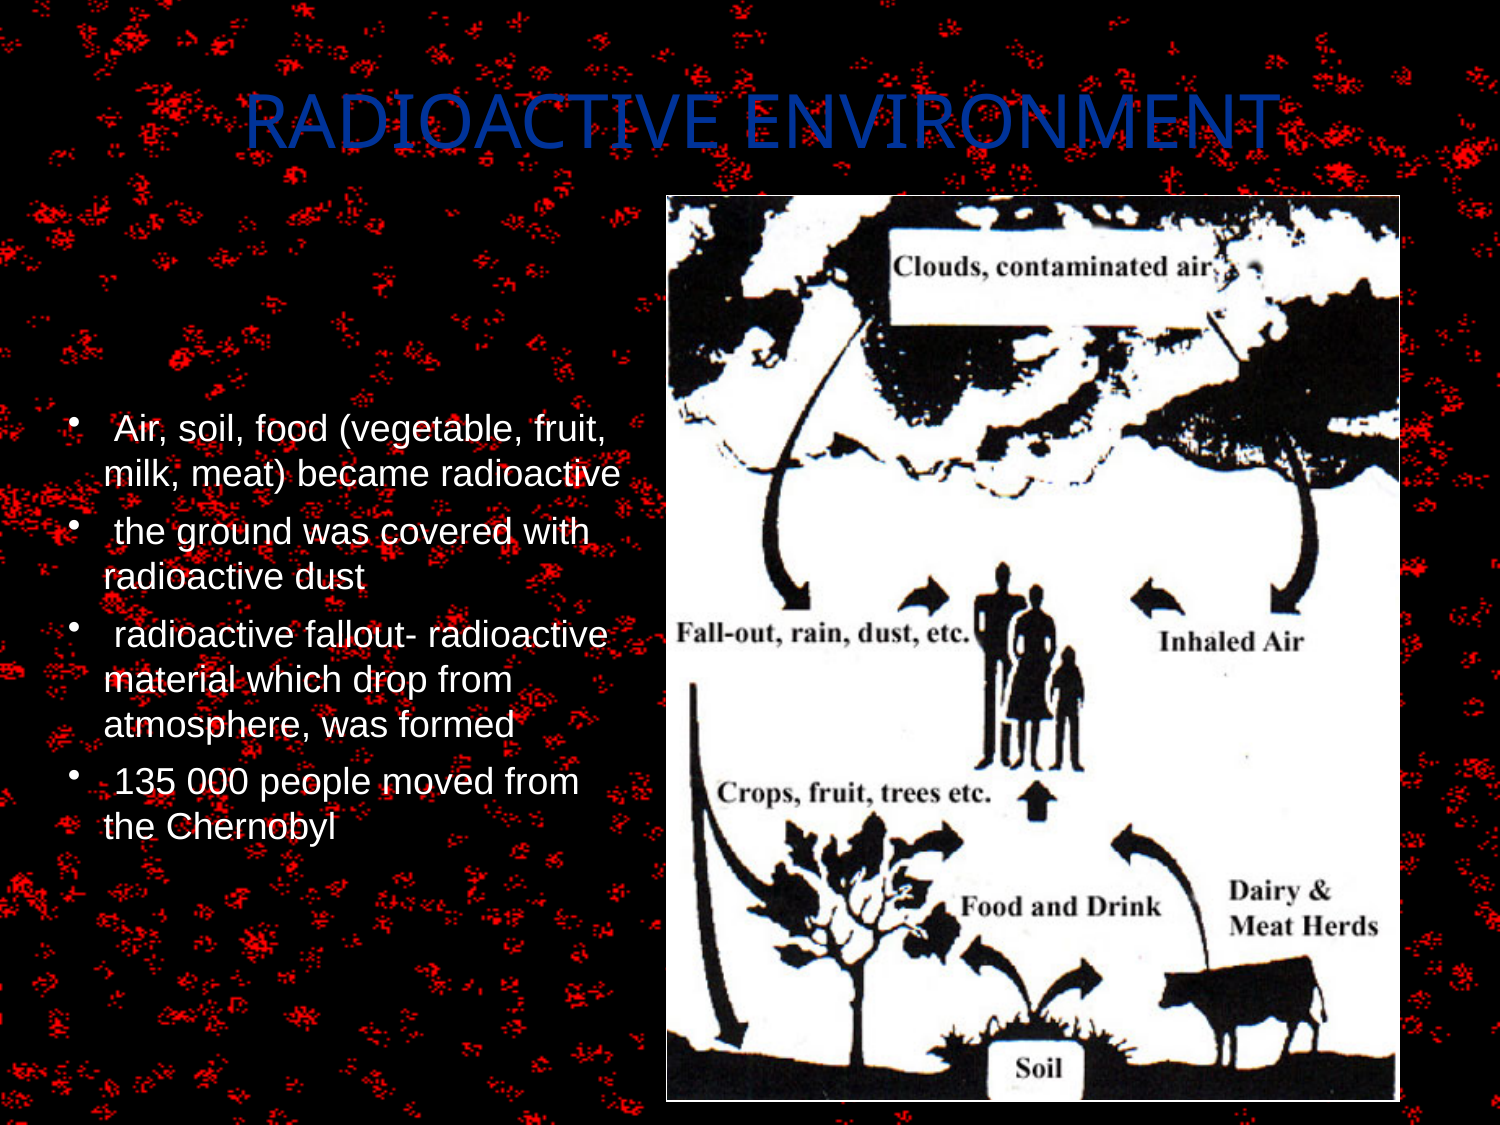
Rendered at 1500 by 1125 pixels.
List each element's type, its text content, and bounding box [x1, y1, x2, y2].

picture [0, 0, 1500, 1125]
text_box RADIOACTIVE ENVIRONMENT [183, 66, 1341, 173]
text_box Air, soil, food (vegetable, fruit, milk, meat) became radioactive the ground was covered with radioactive dust radioactive fallout- radioactive material which drop from atmosphere, was formed 135 000 people moved from the Chernobyl [53, 397, 644, 912]
